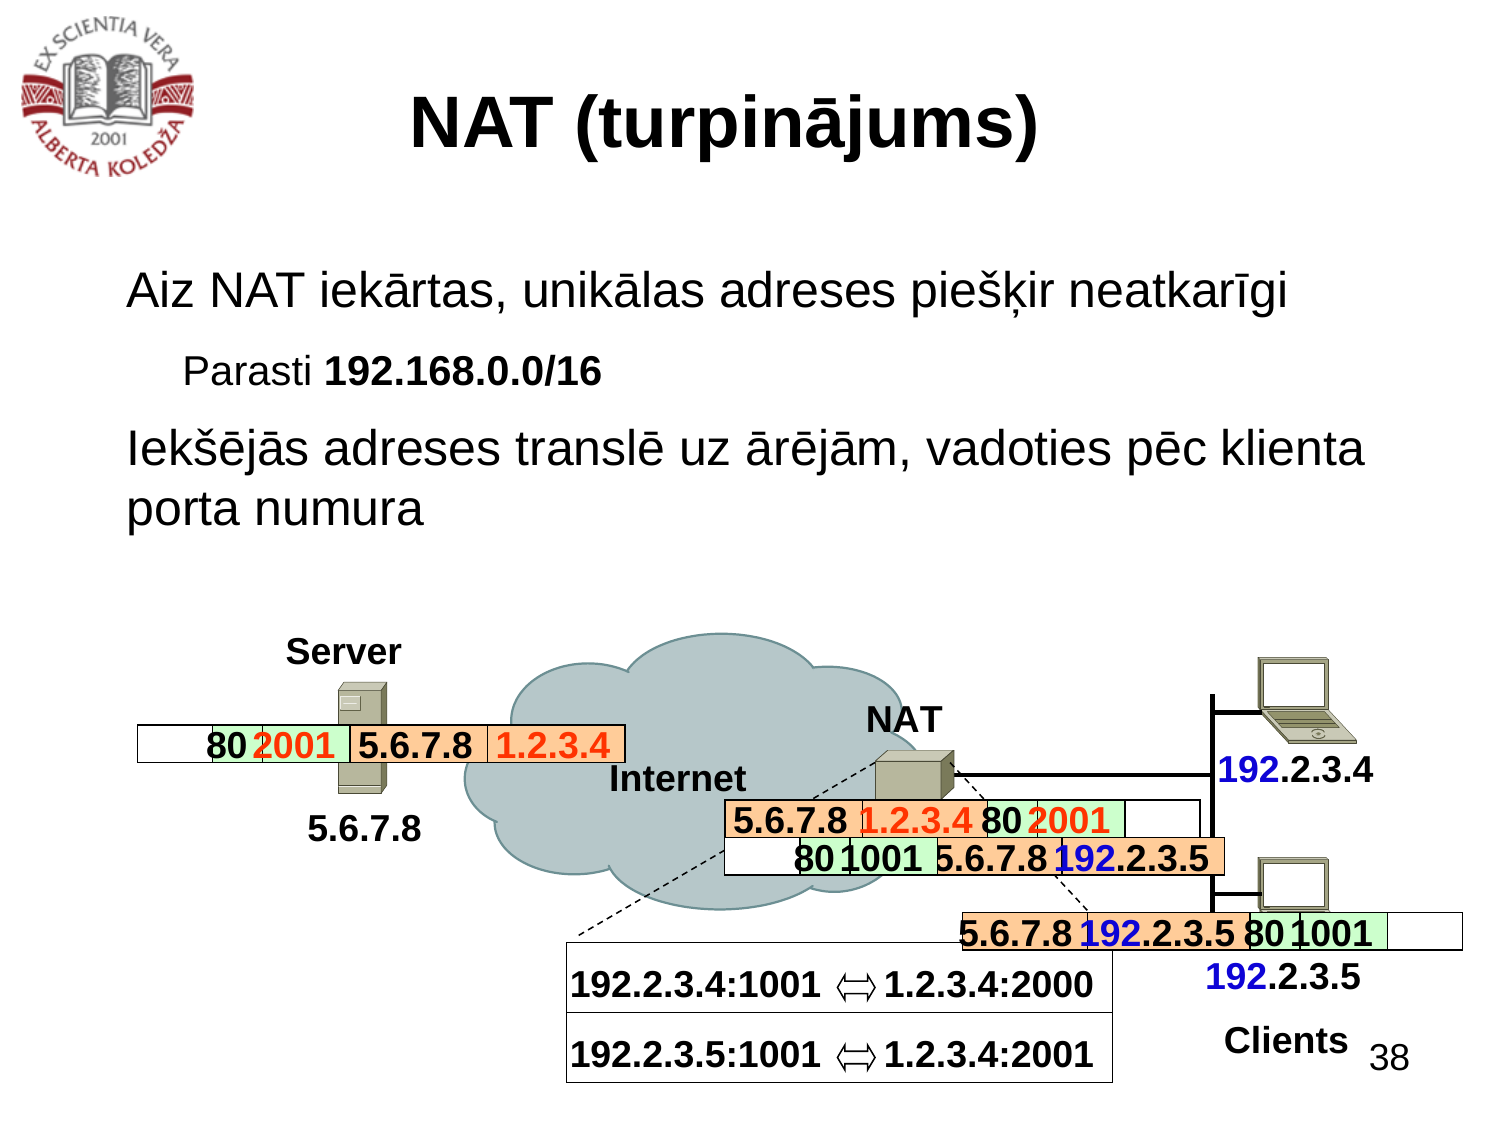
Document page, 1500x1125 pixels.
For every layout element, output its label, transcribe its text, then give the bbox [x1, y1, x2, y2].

text_box 192.2.3.5 [1087, 912, 1250, 950]
text_box 80 [1250, 934, 1257, 943]
text_box 80 [1250, 923, 1257, 931]
text_box 192.2.3.4:1001 1.2.3.4:2000 [554, 952, 1110, 1013]
text_box Server [270, 618, 417, 680]
text_box 80 [799, 859, 807, 868]
text_box [1388, 912, 1463, 950]
picture [462, 763, 925, 912]
text_box 80 [1250, 912, 1299, 950]
picture [21, 16, 194, 177]
text_box 80 [799, 837, 849, 875]
text_box <skaitlis> [1074, 1025, 1426, 1101]
text_box 1001 [849, 837, 938, 875]
picture [1257, 656, 1358, 737]
text_box 192.2.3.4 [1202, 737, 1210, 798]
text_box 192.2.3.5:1001 1.2.3.4:2001 [554, 1022, 1110, 1083]
text_box [137, 724, 212, 763]
list Aiz NAT iekārtas, unikālas adreses piešķir neatkarīgi Parasti 192.168.0.0/16 Iekšējās adreses translē uz ārējām, vadoties pēc klienta porta numura [75, 249, 1426, 588]
text_box 5.6.7.8 [292, 796, 437, 857]
text_box 1.2.3.4 [862, 799, 987, 837]
text_box 5.6.7.8 [725, 799, 862, 837]
text_box NAT [850, 687, 958, 748]
text_box 80 [212, 724, 262, 763]
text_box [1126, 799, 1201, 837]
picture [1257, 856, 1358, 912]
text_box 1001 [1299, 912, 1388, 950]
text_box 80 [213, 735, 220, 743]
text_box Clients [1208, 1008, 1364, 1070]
picture [462, 631, 955, 799]
picture [337, 763, 388, 794]
picture [337, 681, 388, 724]
text_box 192.2.3.5 [1190, 950, 1376, 1005]
text_box 80 [212, 746, 220, 755]
text_box 2001 [262, 724, 351, 763]
text_box [724, 837, 799, 875]
text_box 80 [800, 848, 807, 856]
text_box 5.6.7.8 [962, 912, 1087, 950]
text_box Internet [594, 746, 762, 807]
text_box 1.2.3.4 [488, 724, 625, 763]
text_box 80 [987, 821, 995, 830]
title NAT (turpinājums) [50, 62, 1374, 175]
text_box 192.2.3.4 [1215, 737, 1389, 798]
text_box 80 [987, 799, 1037, 837]
text_box 5.6.7.8 [351, 724, 488, 763]
text_box 5.6.7.8 [938, 837, 1061, 875]
text_box 2001 [1037, 799, 1126, 837]
text_box 192.2.3.5 [1061, 837, 1225, 875]
text_box 80 [988, 810, 995, 818]
